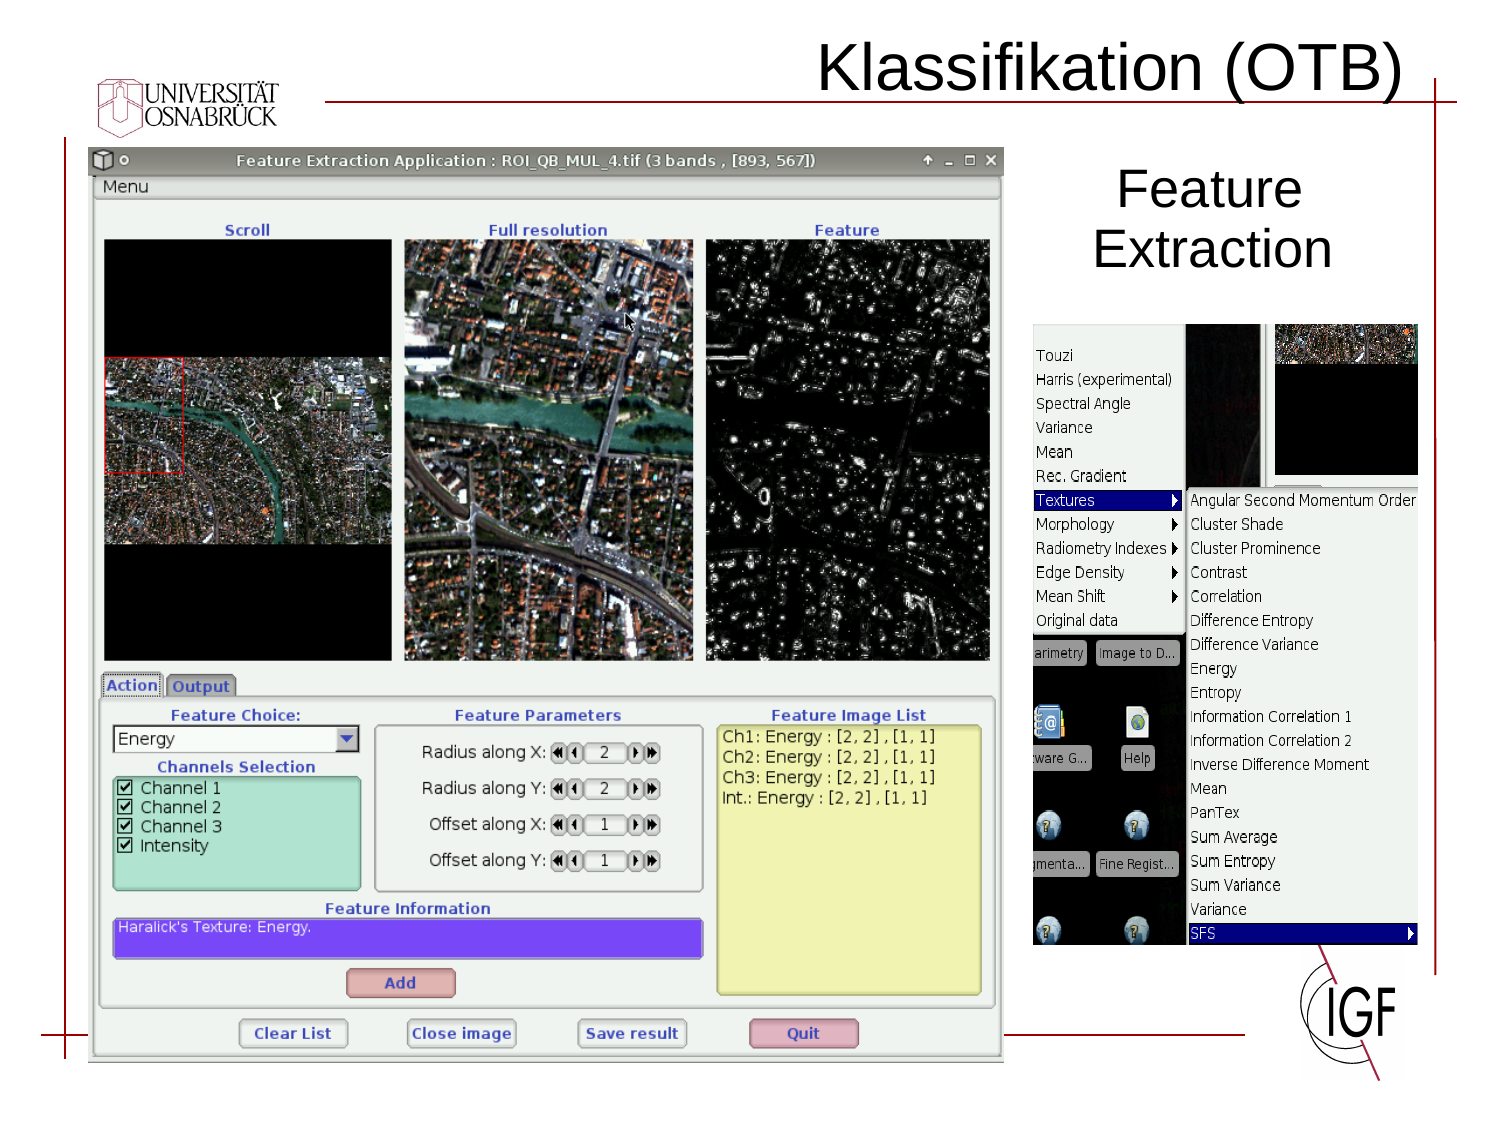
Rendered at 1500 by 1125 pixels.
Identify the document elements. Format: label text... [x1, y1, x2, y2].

picture [1033, 324, 1418, 1081]
picture [88, 147, 1004, 1063]
picture [97, 79, 279, 138]
title Klassifikation (OTB) [520, 4, 1421, 130]
text_box Feature Extraction [1092, 158, 1418, 324]
